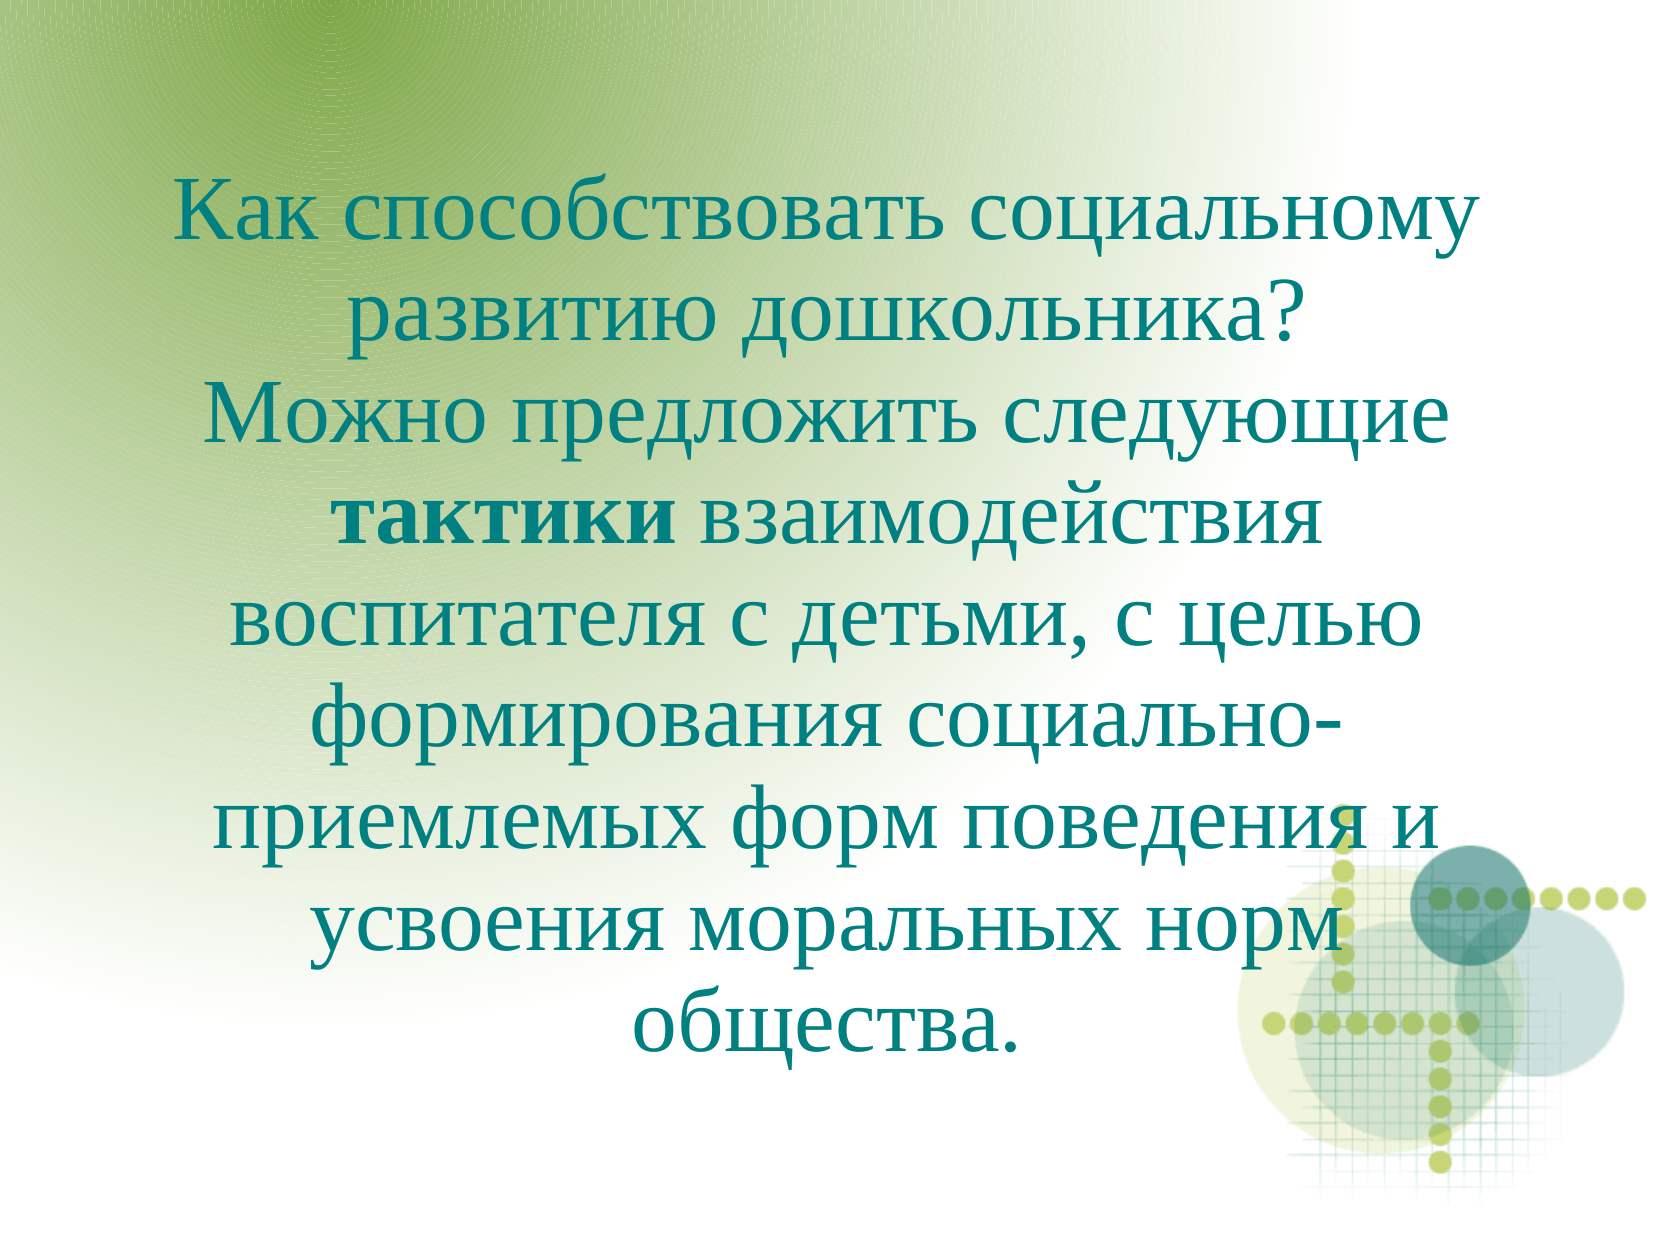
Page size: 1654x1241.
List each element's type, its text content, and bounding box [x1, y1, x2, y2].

subtitle Как способствовать социальному развитию дошкольника? Можно предложить следующие тактики взаимодействия воспитателя с детьми, с целью формирования социально-приемлемых форм поведения и усвоения моральных норм общества. [121, 110, 1534, 1119]
picture [1224, 792, 1654, 1211]
